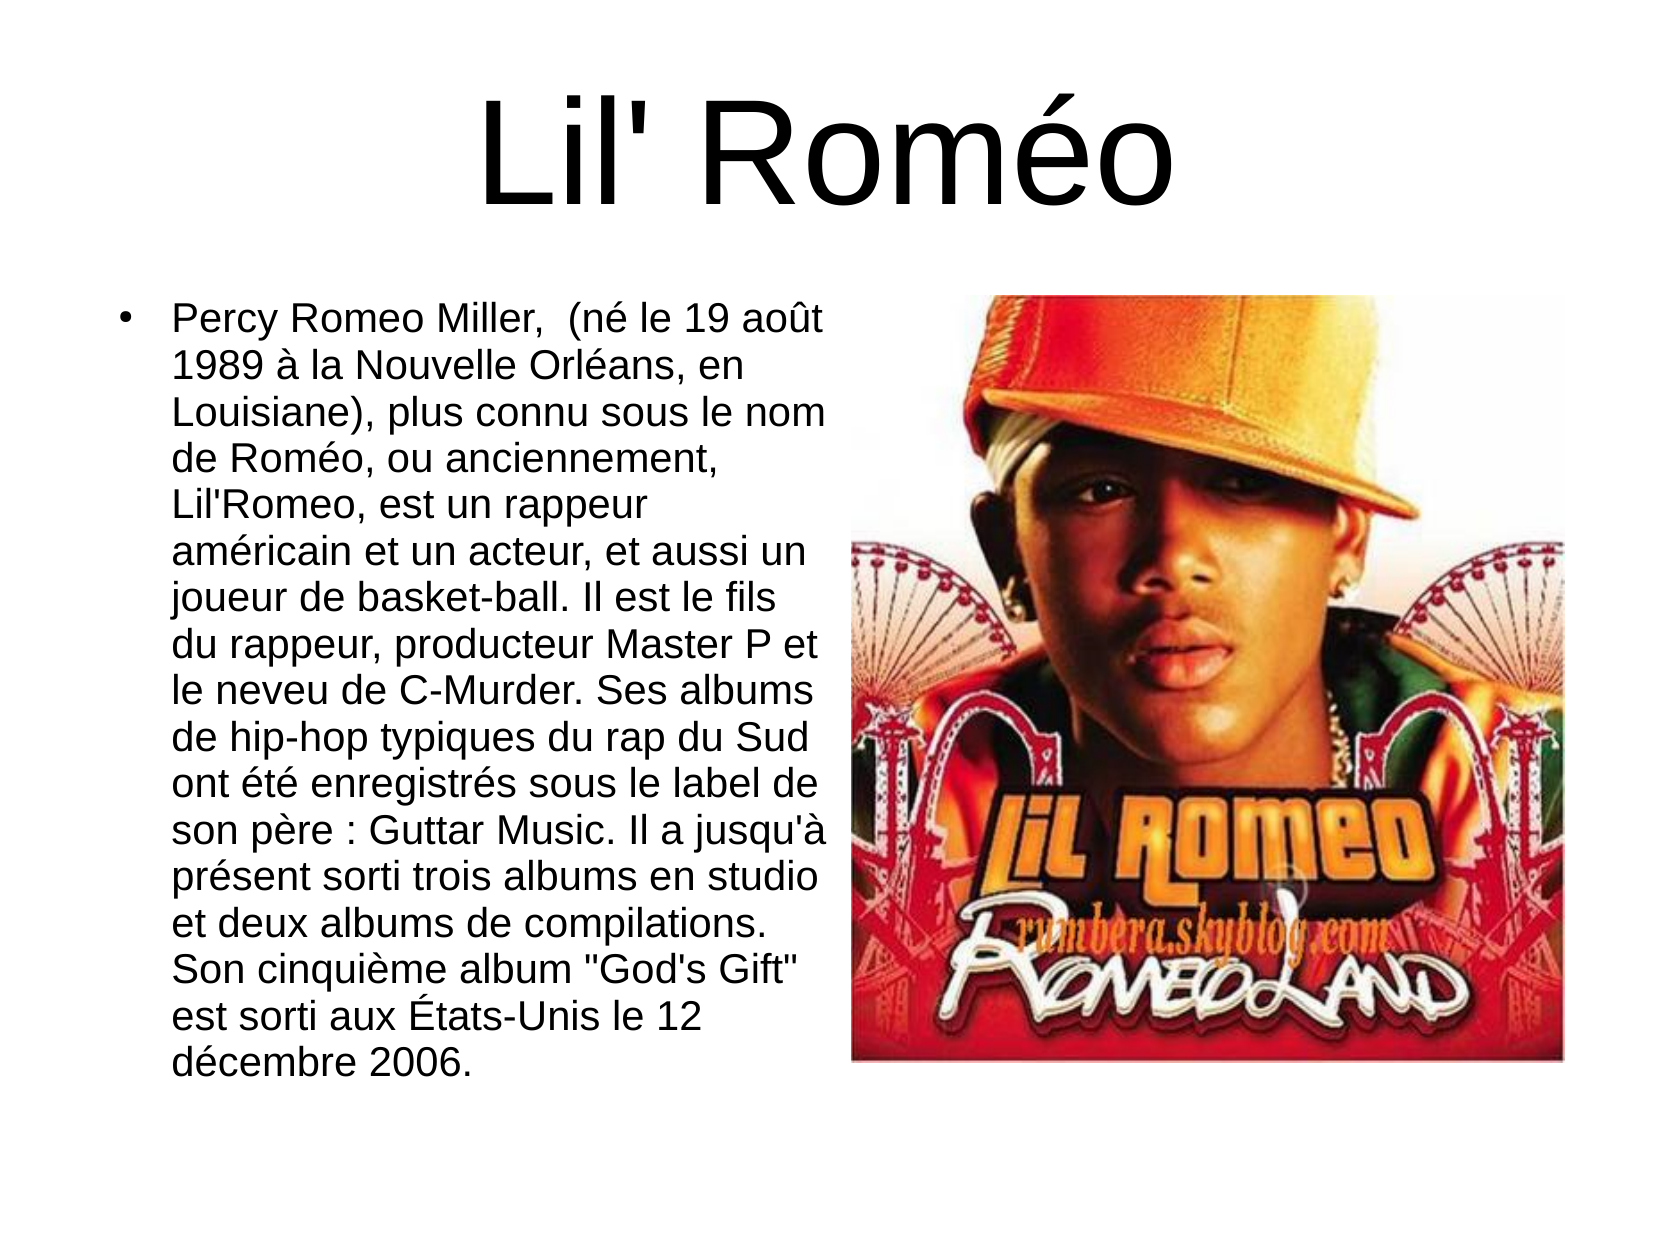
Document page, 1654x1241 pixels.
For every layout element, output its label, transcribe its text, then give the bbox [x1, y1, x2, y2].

list Percy Romeo Miller, (né le 19 août 1989 à la Nouvelle Orléans, en Louisiane), plus connu sous le nom de Roméo, ou anciennement, Lil'Romeo, est un rappeur américain et un acteur, et aussi un joueur de basket-ball. Il est le fils du rappeur, producteur Master P et le neveu de C-Murder. Ses albums de hip-hop typiques du rap du Sud ont été enregistrés sous le label de son père : Guttar Music. Il a jusqu'à présent sorti trois albums en studio et deux albums de compilations. Son cinquième album "God's Gift" est sorti aux États-Unis le 12 décembre 2006. [100, 295, 827, 1114]
title Lil' Roméo [82, 49, 1571, 257]
picture [845, 290, 1572, 1109]
